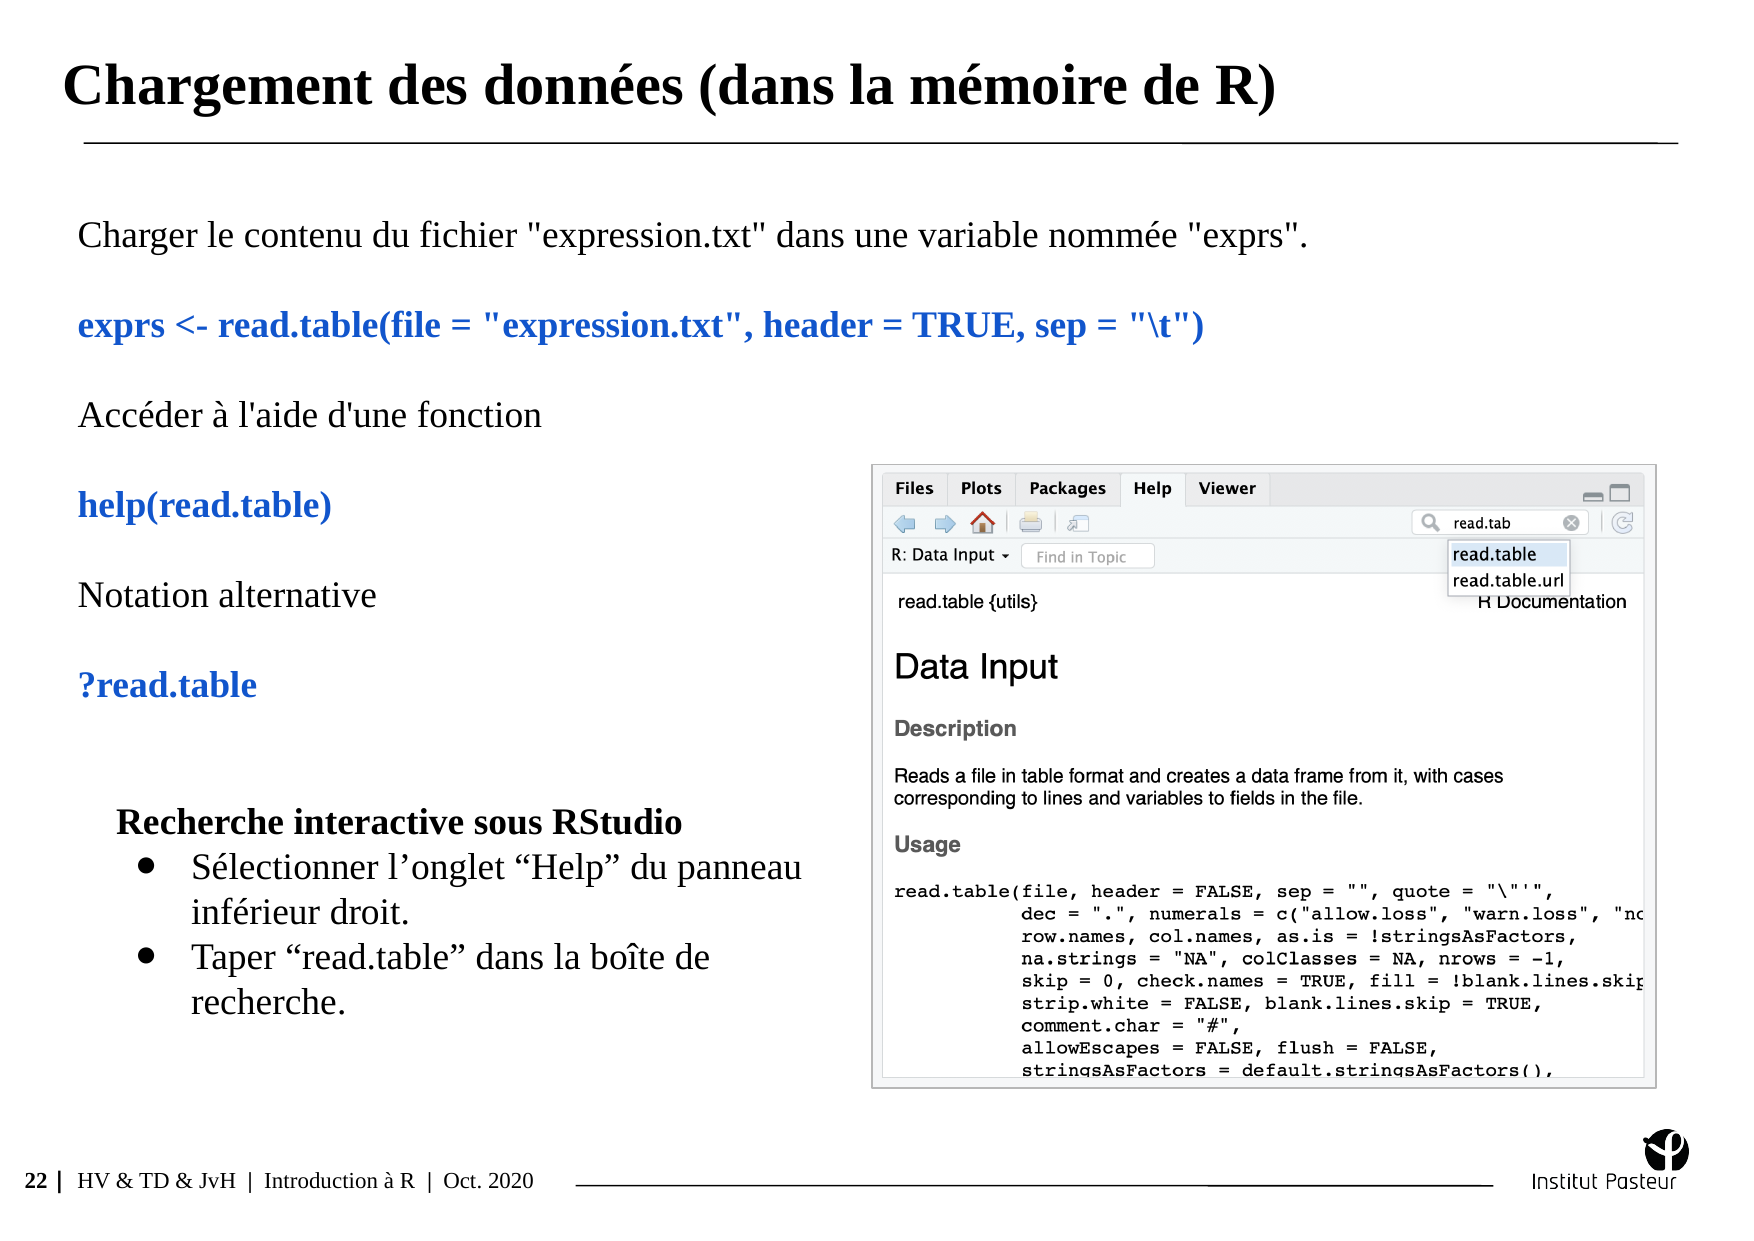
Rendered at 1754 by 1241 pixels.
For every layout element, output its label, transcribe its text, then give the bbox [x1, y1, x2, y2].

text_box Chargement des données (dans la mémoire de R) [62, 2, 1692, 160]
list Charger le contenu du fichier "expression.txt" dans une variable nommée "exprs". exprs <- read.table(file = "expression.txt", header = TRUE, sep = "\t") Accéder à l'aide d'une fonction help(read.table) Notation alternative ?read.table [62, 194, 1692, 726]
picture [872, 465, 1656, 1088]
picture [1533, 1129, 1689, 1189]
text_box Recherche interactive sous RStudio Sélectionner l’onglet “Help” du panneau inférieur droit. Taper “read.table” dans la boîte de recherche. [101, 781, 825, 1049]
